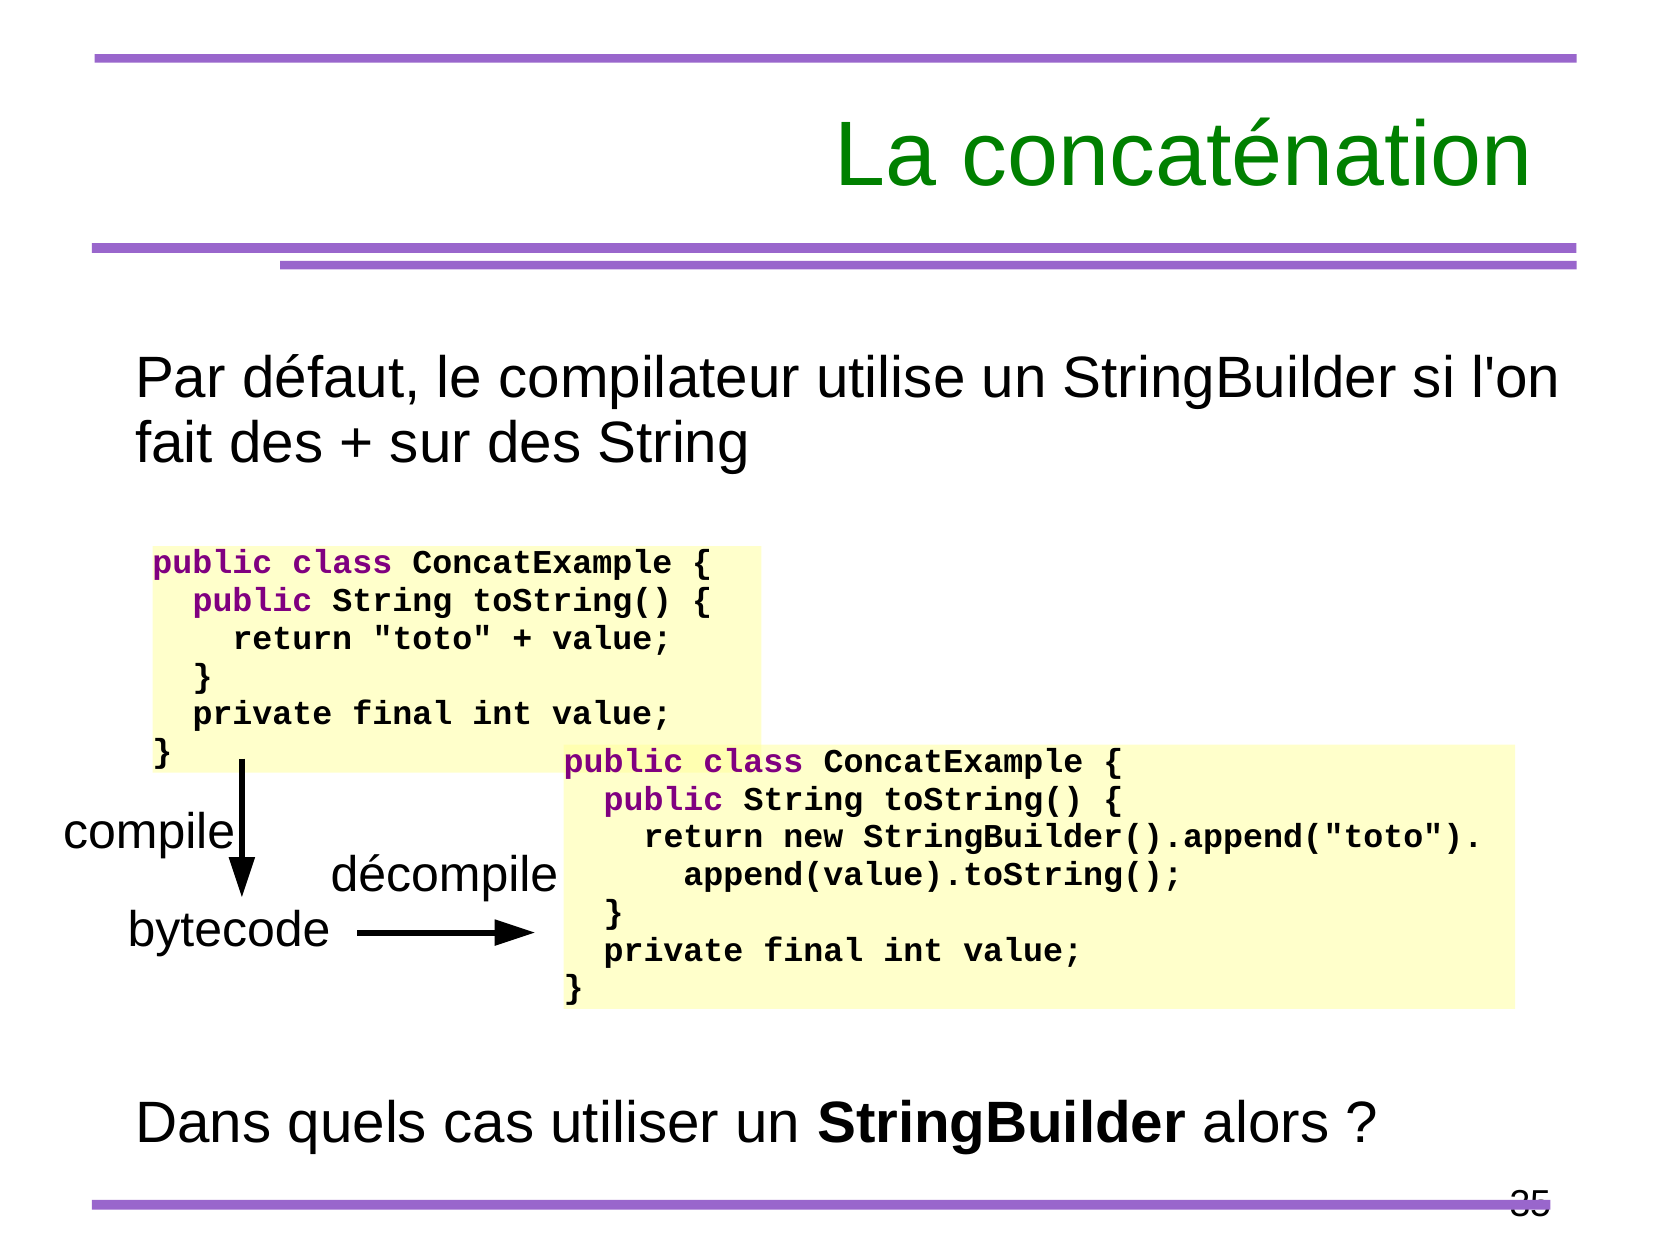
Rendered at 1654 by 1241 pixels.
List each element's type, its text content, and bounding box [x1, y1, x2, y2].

text_box public class ConcatExample { public String toString() { return "toto" + value; } private final int value; } [152, 546, 762, 773]
text_box bytecode [127, 901, 331, 958]
text_box public class ConcatExample { public String toString() { return new StringBuilder().append("toto"). append(value).toString(); } private final int value; } [563, 744, 1516, 1009]
list Par défaut, le compilateur utilise un StringBuilder si l'on fait des + sur des String Dans quels cas utiliser un StringBuilder alors ? [64, 344, 1590, 1155]
text_box décompile [330, 845, 559, 902]
title La concaténation [121, 49, 1534, 257]
text_box compile [63, 803, 236, 860]
